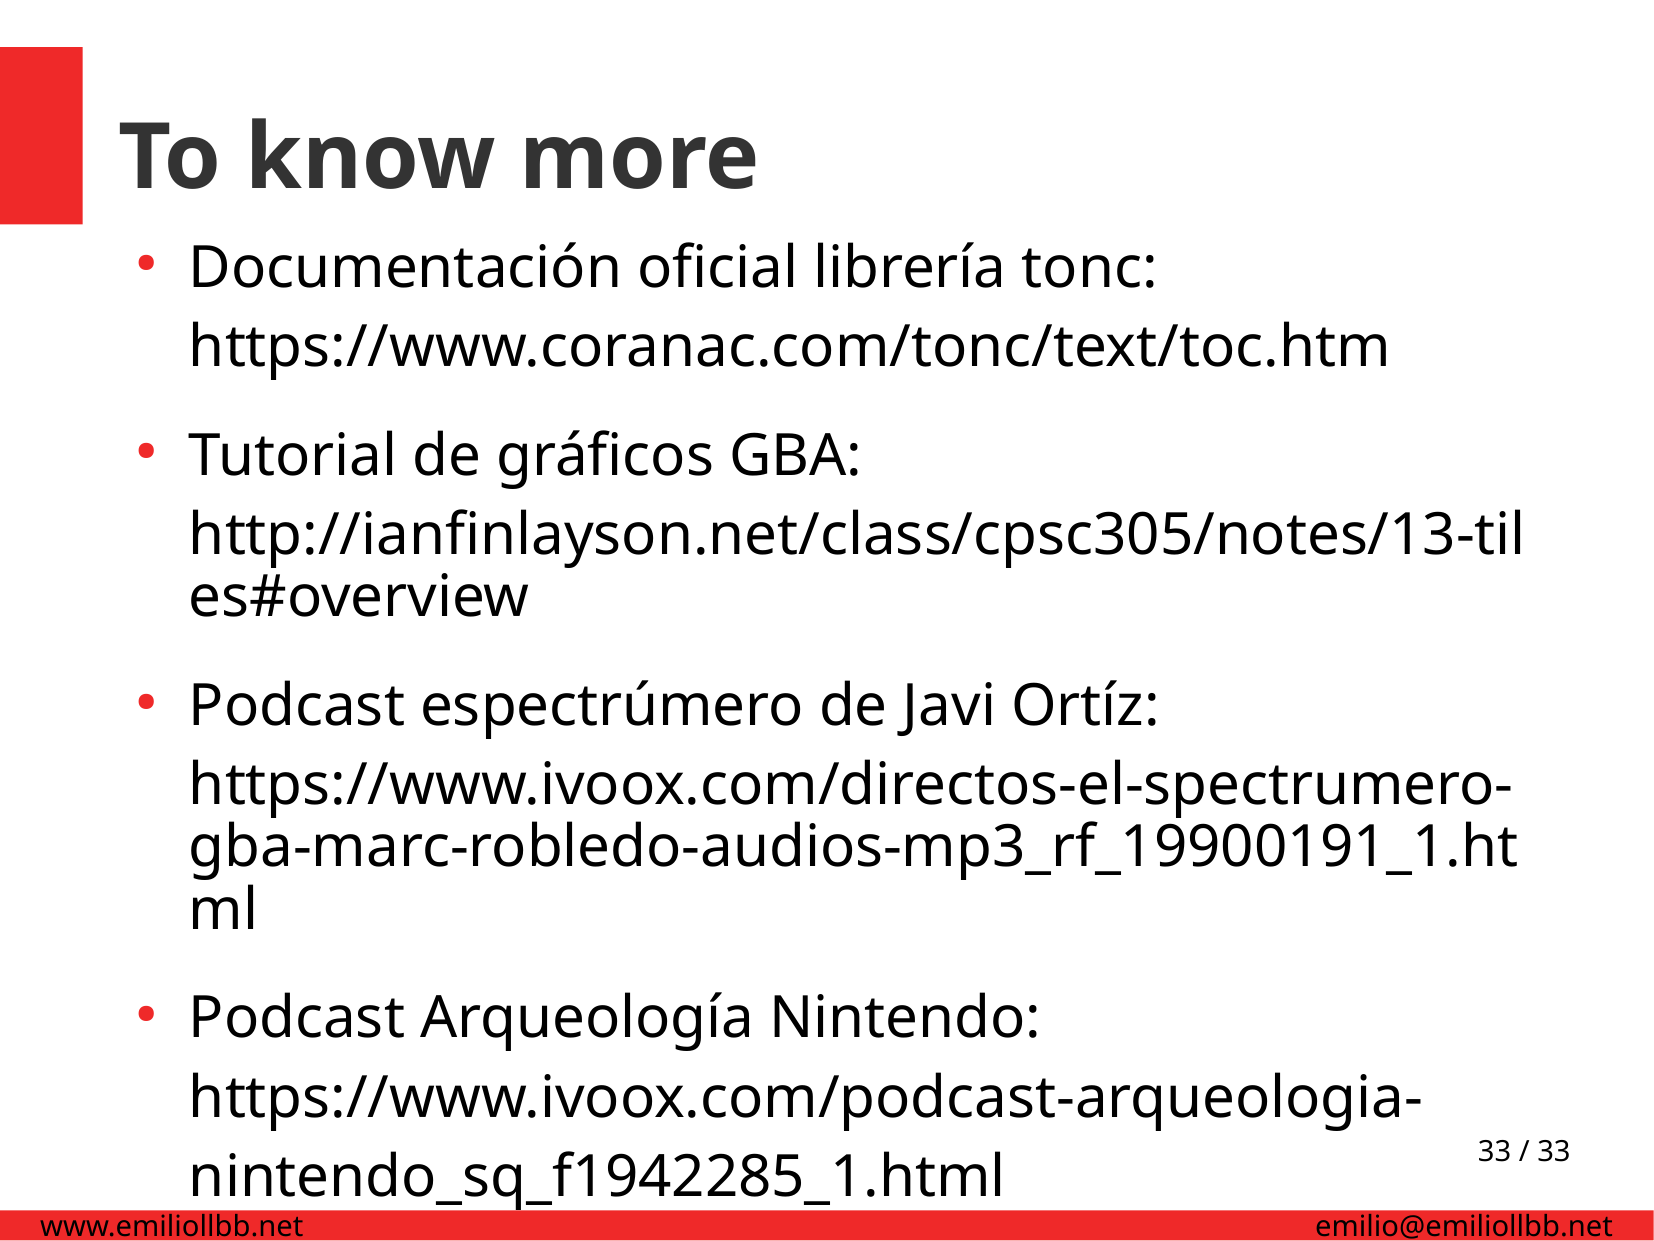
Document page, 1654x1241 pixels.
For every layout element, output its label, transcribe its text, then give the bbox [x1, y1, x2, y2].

title To know more [118, 49, 1571, 257]
list Documentación oficial librería tonc: https://www.coranac.com/tonc/text/toc.htm Tutorial de gráficos GBA: http://ianfinlayson.net/class/cpsc305/notes/13-tiles#overview Podcast espectrúmero de Javi Ortíz: https://www.ivoox.com/directos-el-spectrumero-gba-marc-robledo-audios-mp3_rf_19900191_1.html Podcast Arqueología Nintendo: https://www.ivoox.com/podcast-arqueologia-nintendo_sq_f1942285_1.html [118, 225, 1536, 1074]
